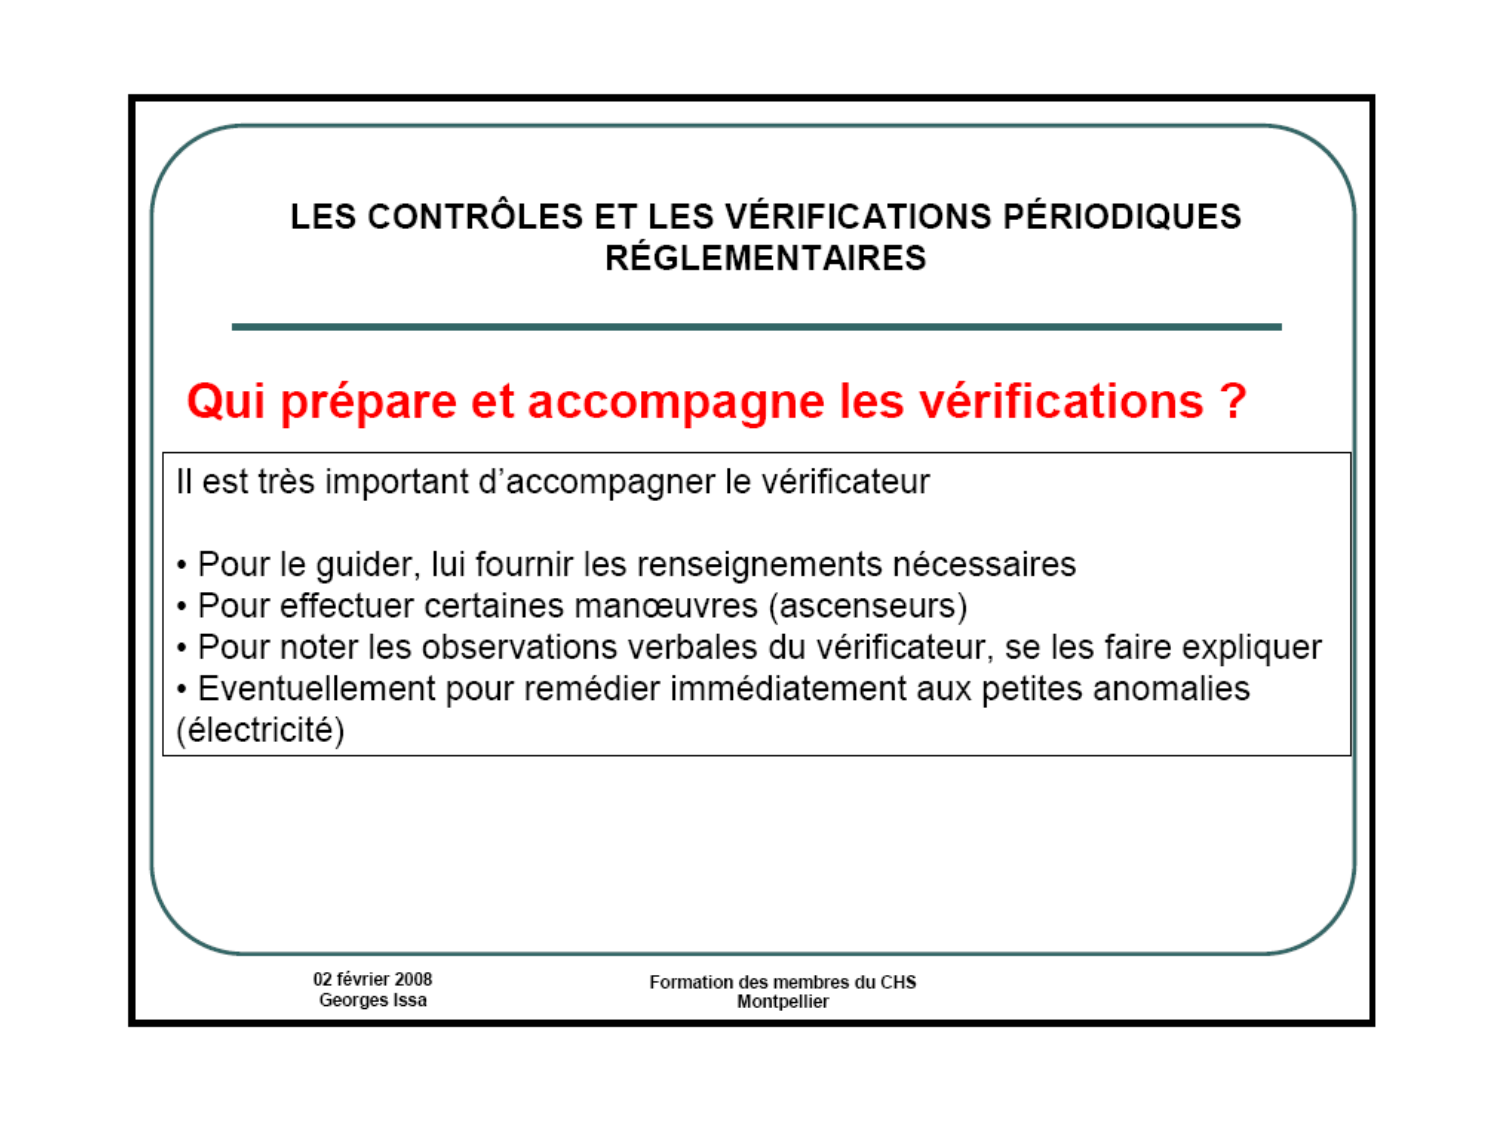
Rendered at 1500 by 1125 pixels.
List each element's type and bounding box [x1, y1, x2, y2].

picture [115, 84, 1385, 1041]
